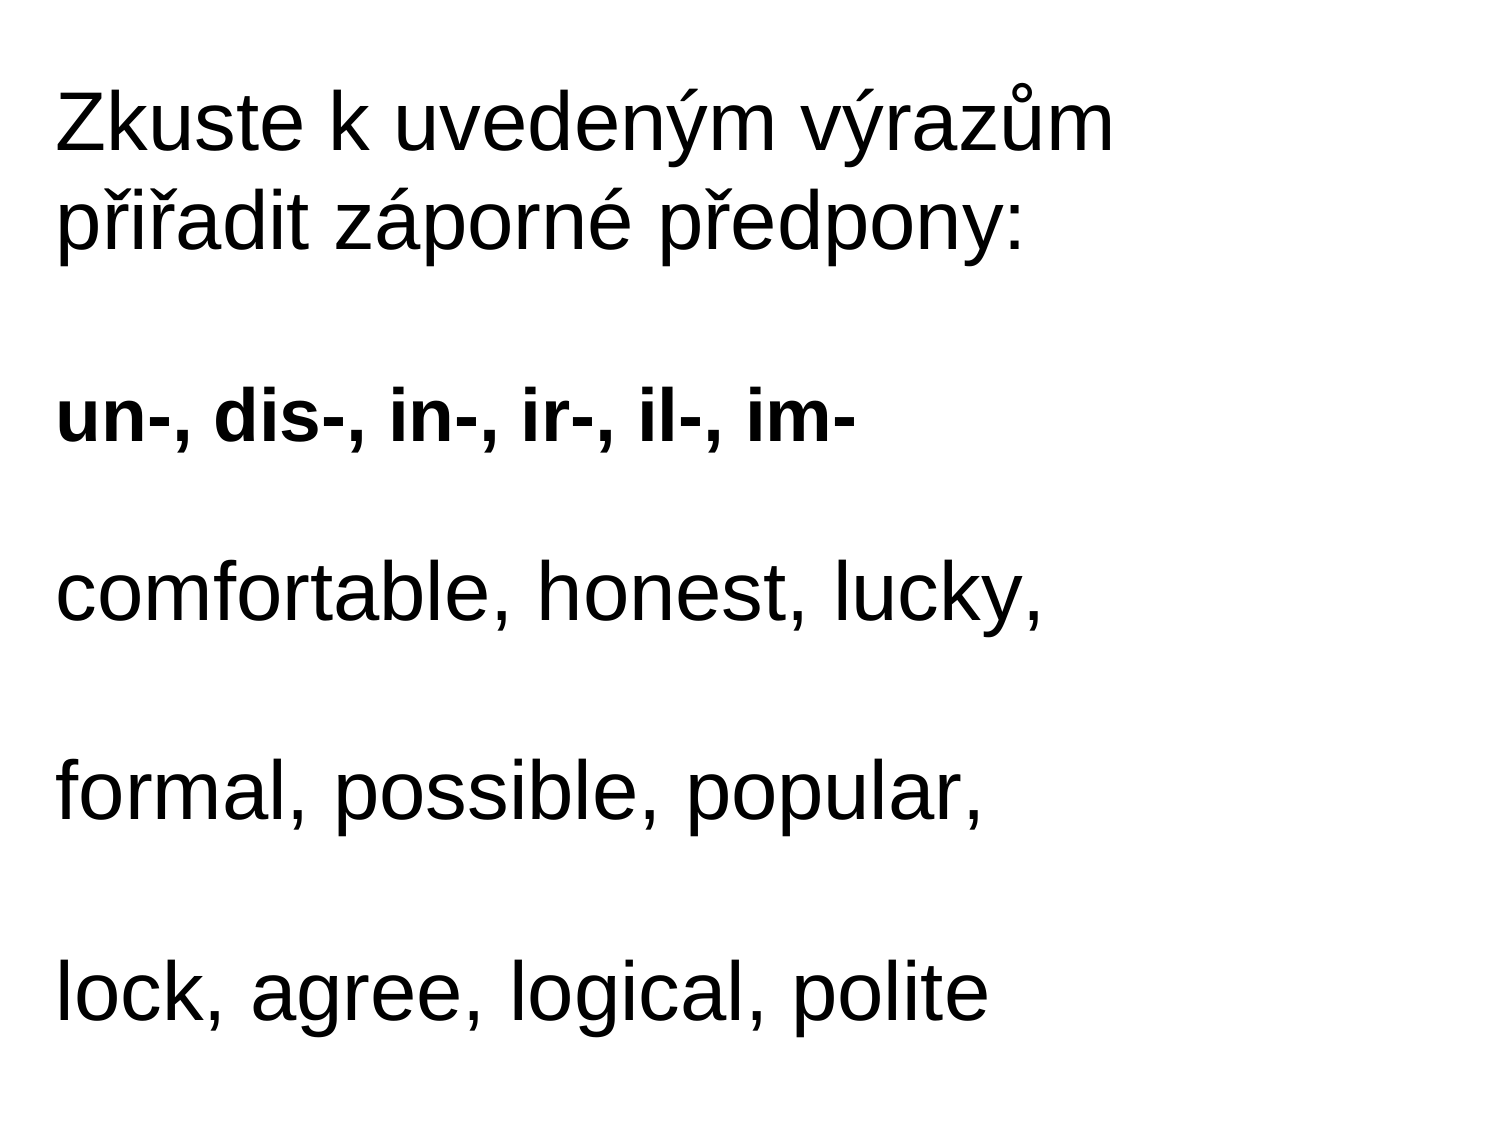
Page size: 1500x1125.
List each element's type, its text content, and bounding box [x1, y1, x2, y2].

text_box Zkuste k uvedeným výrazům přiřadit záporné předpony: un-, dis-, in-, ir-, il-, im- comfortable, honest, lucky, formal, possible, popular, lock, agree, logical, polite [41, 59, 1196, 1045]
